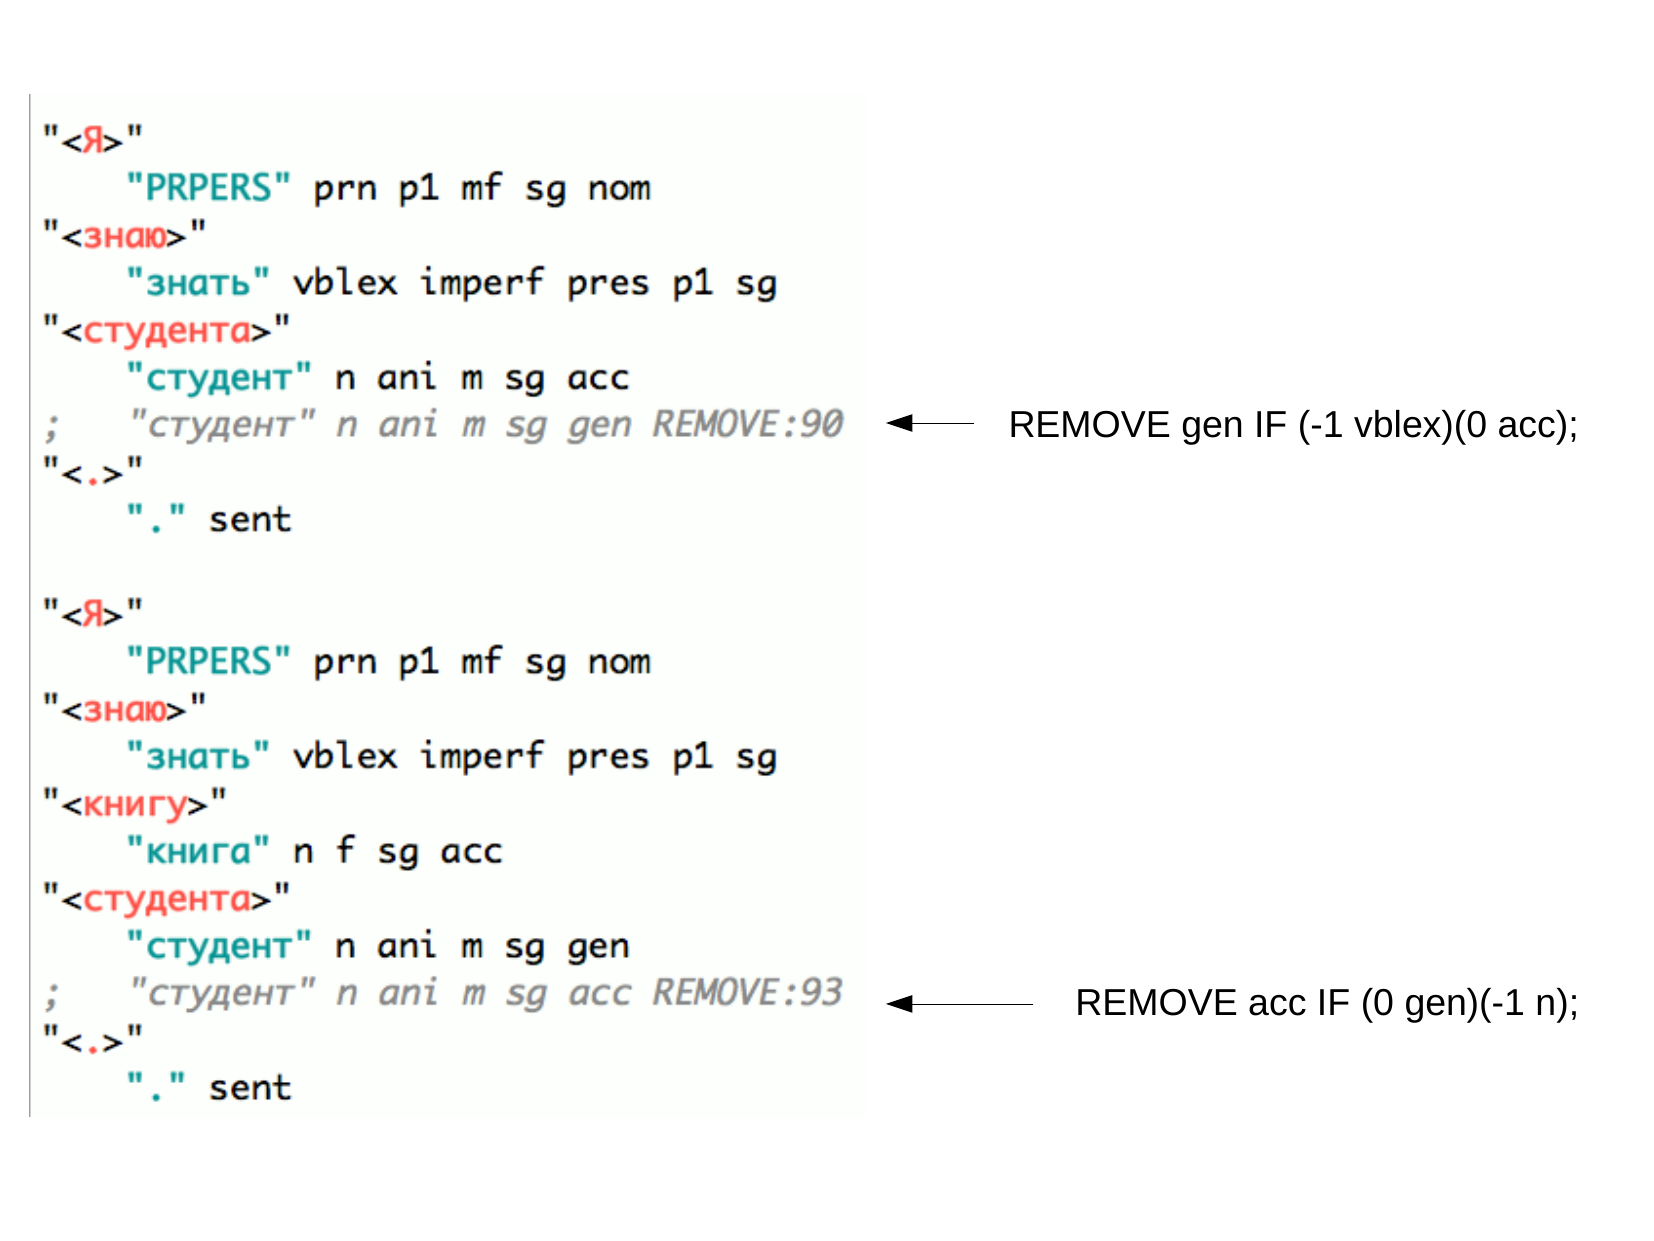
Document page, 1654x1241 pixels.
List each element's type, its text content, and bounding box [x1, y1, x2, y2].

text_box REMOVE acc IF (0 gen)(-1 n); [1060, 974, 1595, 1032]
text_box REMOVE gen IF (-1 vblex)(0 acc); [993, 395, 1595, 453]
picture [29, 94, 868, 1117]
